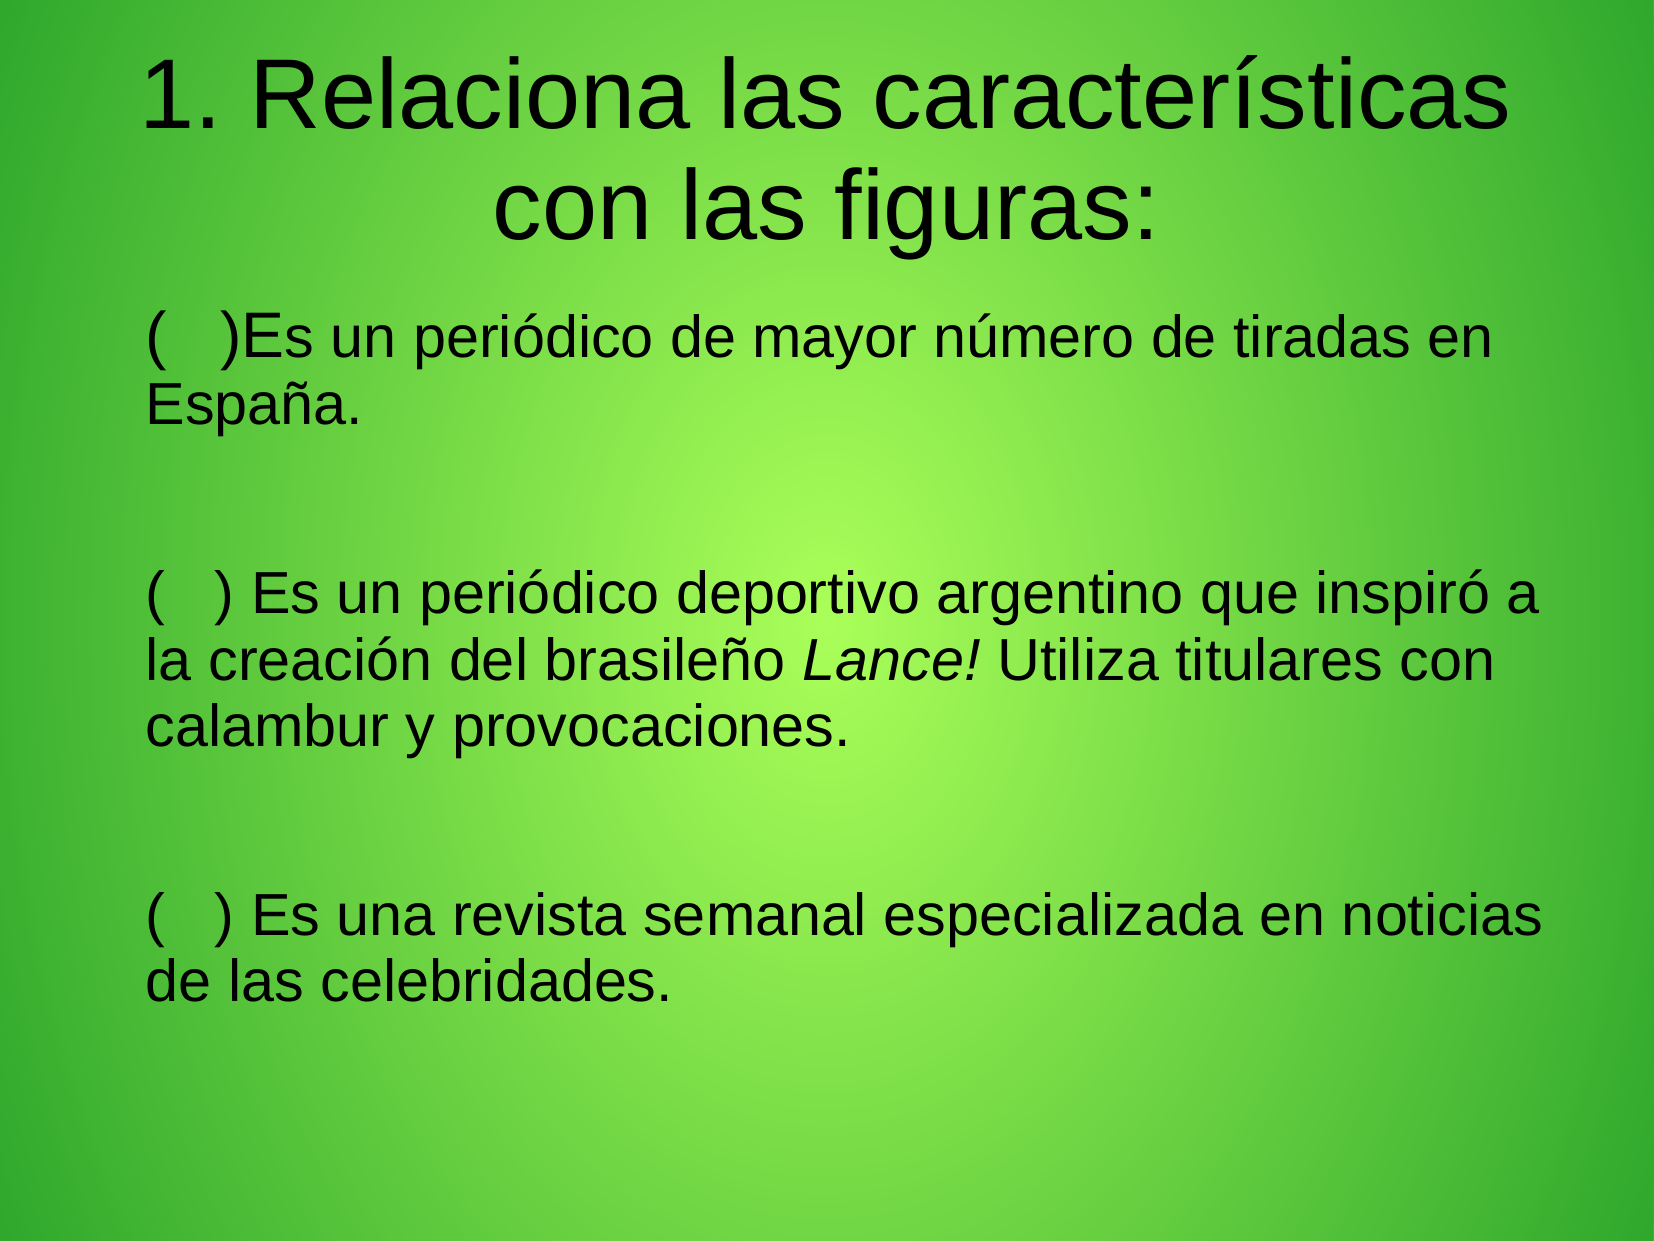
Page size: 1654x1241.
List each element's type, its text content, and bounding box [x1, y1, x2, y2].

list ( )Es un periódico de mayor número de tiradas en España. ( ) Es un periódico deportivo argentino que inspiró a la creación del brasileño Lance! Utiliza titulares con calambur y provocaciones. ( ) Es una revista semanal especializada en noticias de las celebridades. [82, 299, 1571, 1019]
title 1. Relaciona las características con las figuras: [82, 38, 1571, 261]
